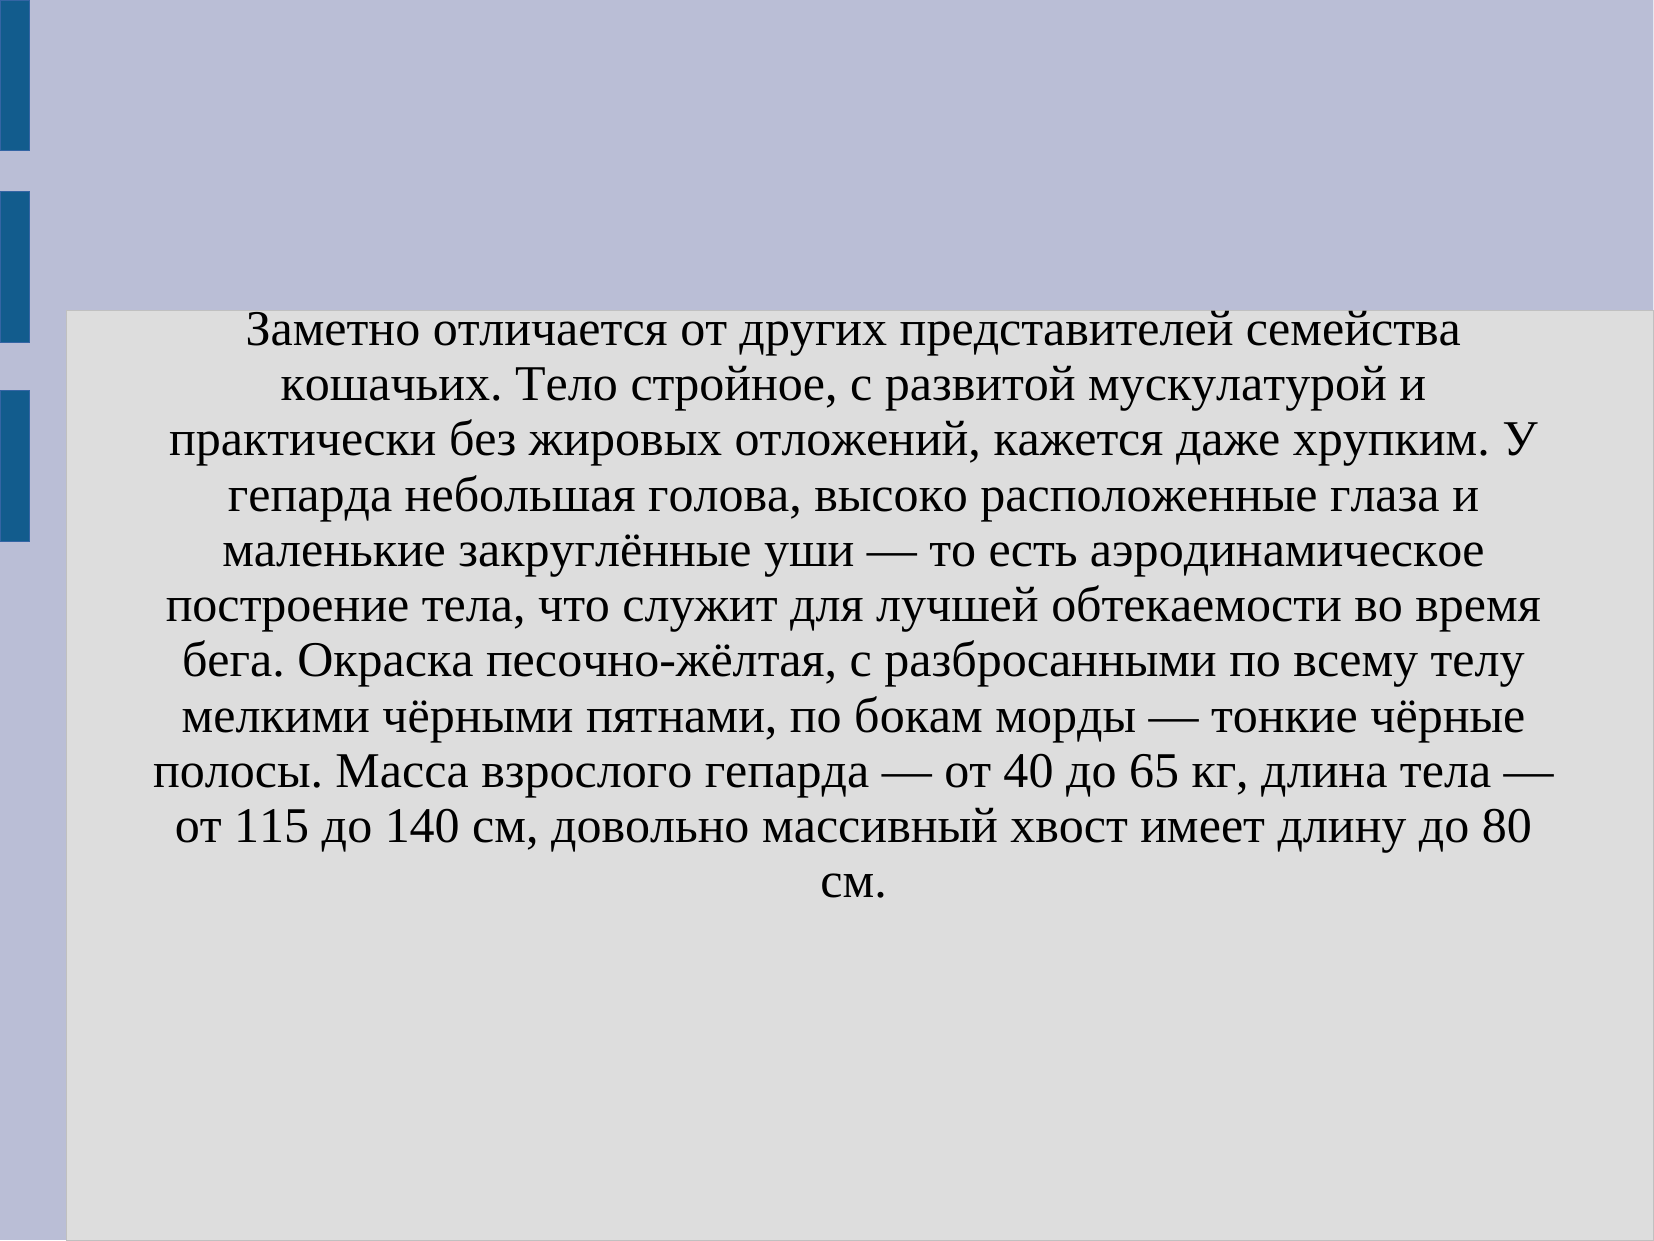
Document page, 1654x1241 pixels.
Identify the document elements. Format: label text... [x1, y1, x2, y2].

subtitle Заметно отличается от других представителей семейства кошачьих. Тело стройное, с развитой мускулатурой и практически без жировых отложений, кажется даже хрупким. У гепарда небольшая голова, высоко расположенные глаза и маленькие закруглённые уши — то есть аэродинамическое построение тела, что служит для лучшей обтекаемости во время бега. Окраска песочно-жёлтая, с разбросанными по всему телу мелкими чёрными пятнами, по бокам морды — тонкие чёрные полосы. Масса взрослого гепарда — от 40 до 65 кг, длина тела — от 115 до 140 см, довольно массивный хвост имеет длину до 80 см. [147, 87, 1560, 1123]
